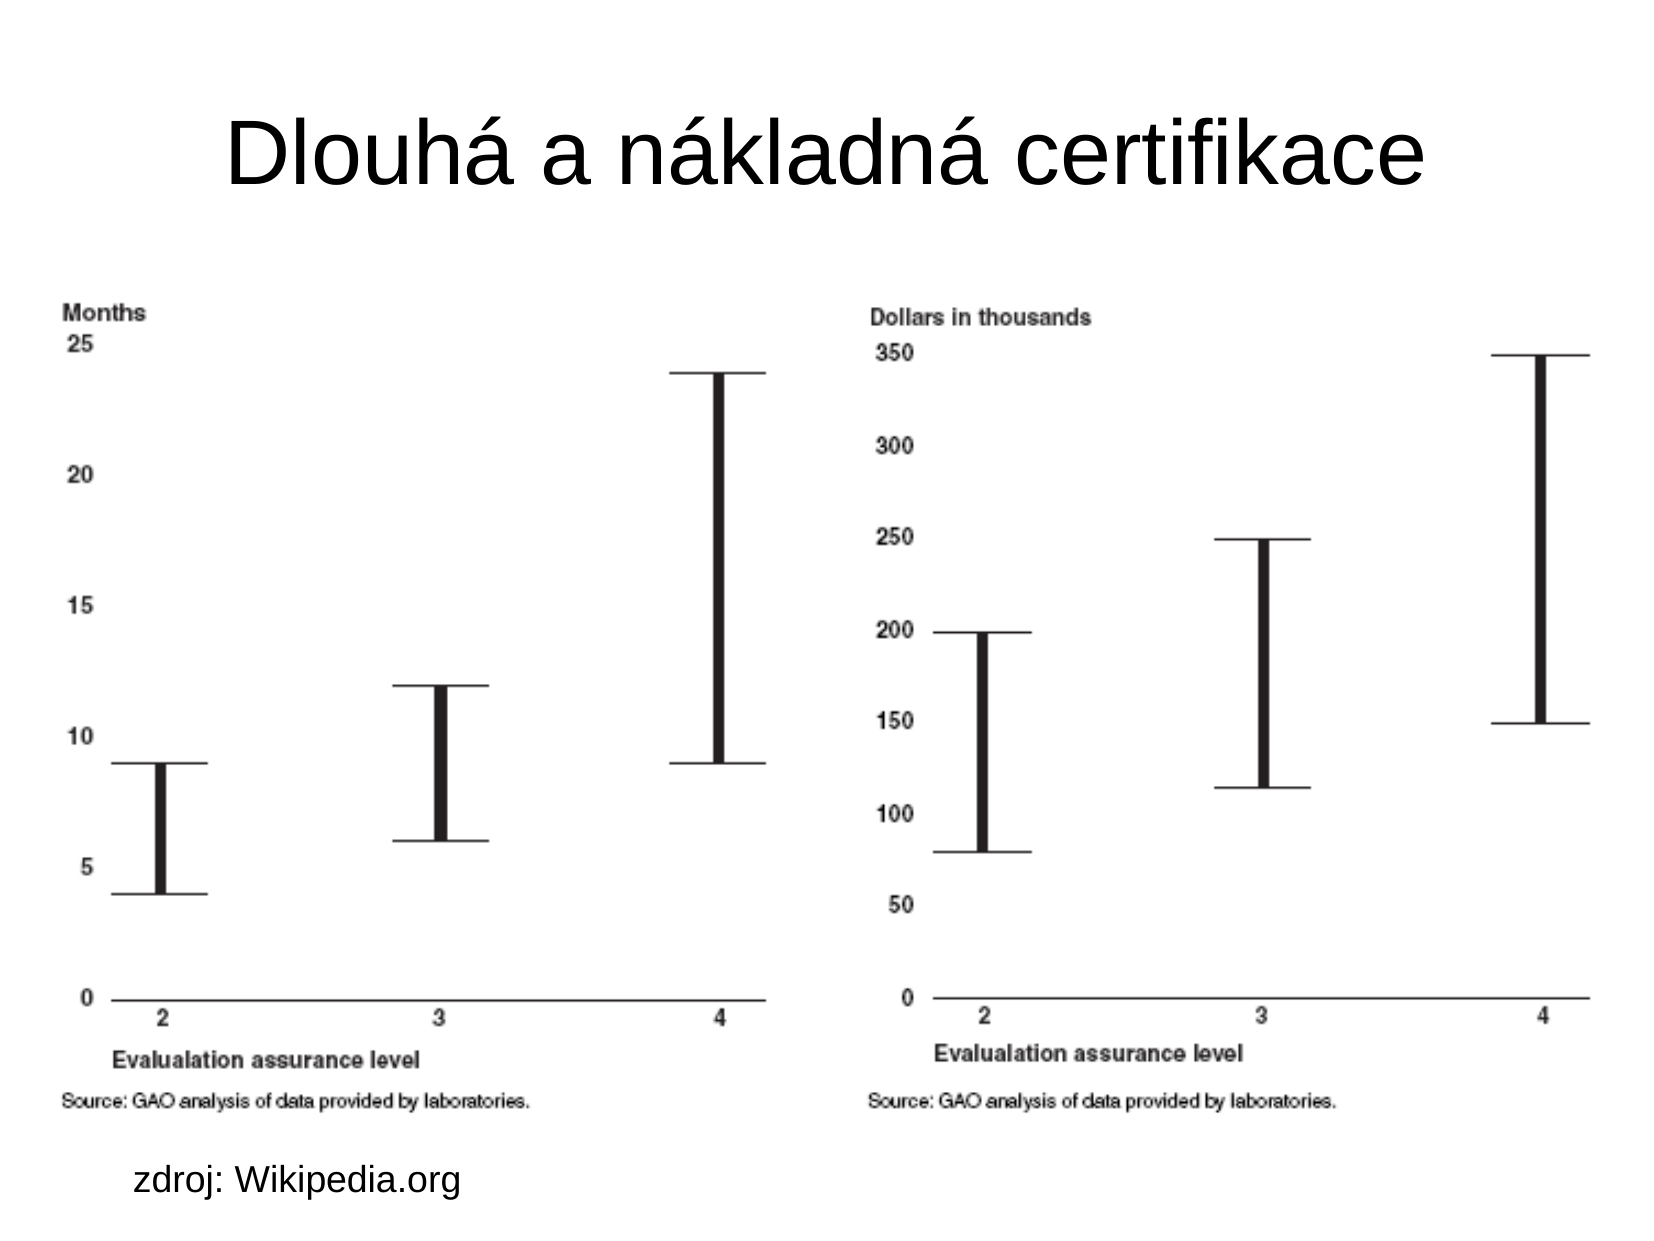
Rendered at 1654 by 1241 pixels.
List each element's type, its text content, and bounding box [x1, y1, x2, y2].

title Dlouhá a nákladná certifikace [82, 49, 1571, 257]
text_box zdroj: Wikipedia.org [118, 1151, 621, 1209]
picture [59, 295, 1595, 1123]
